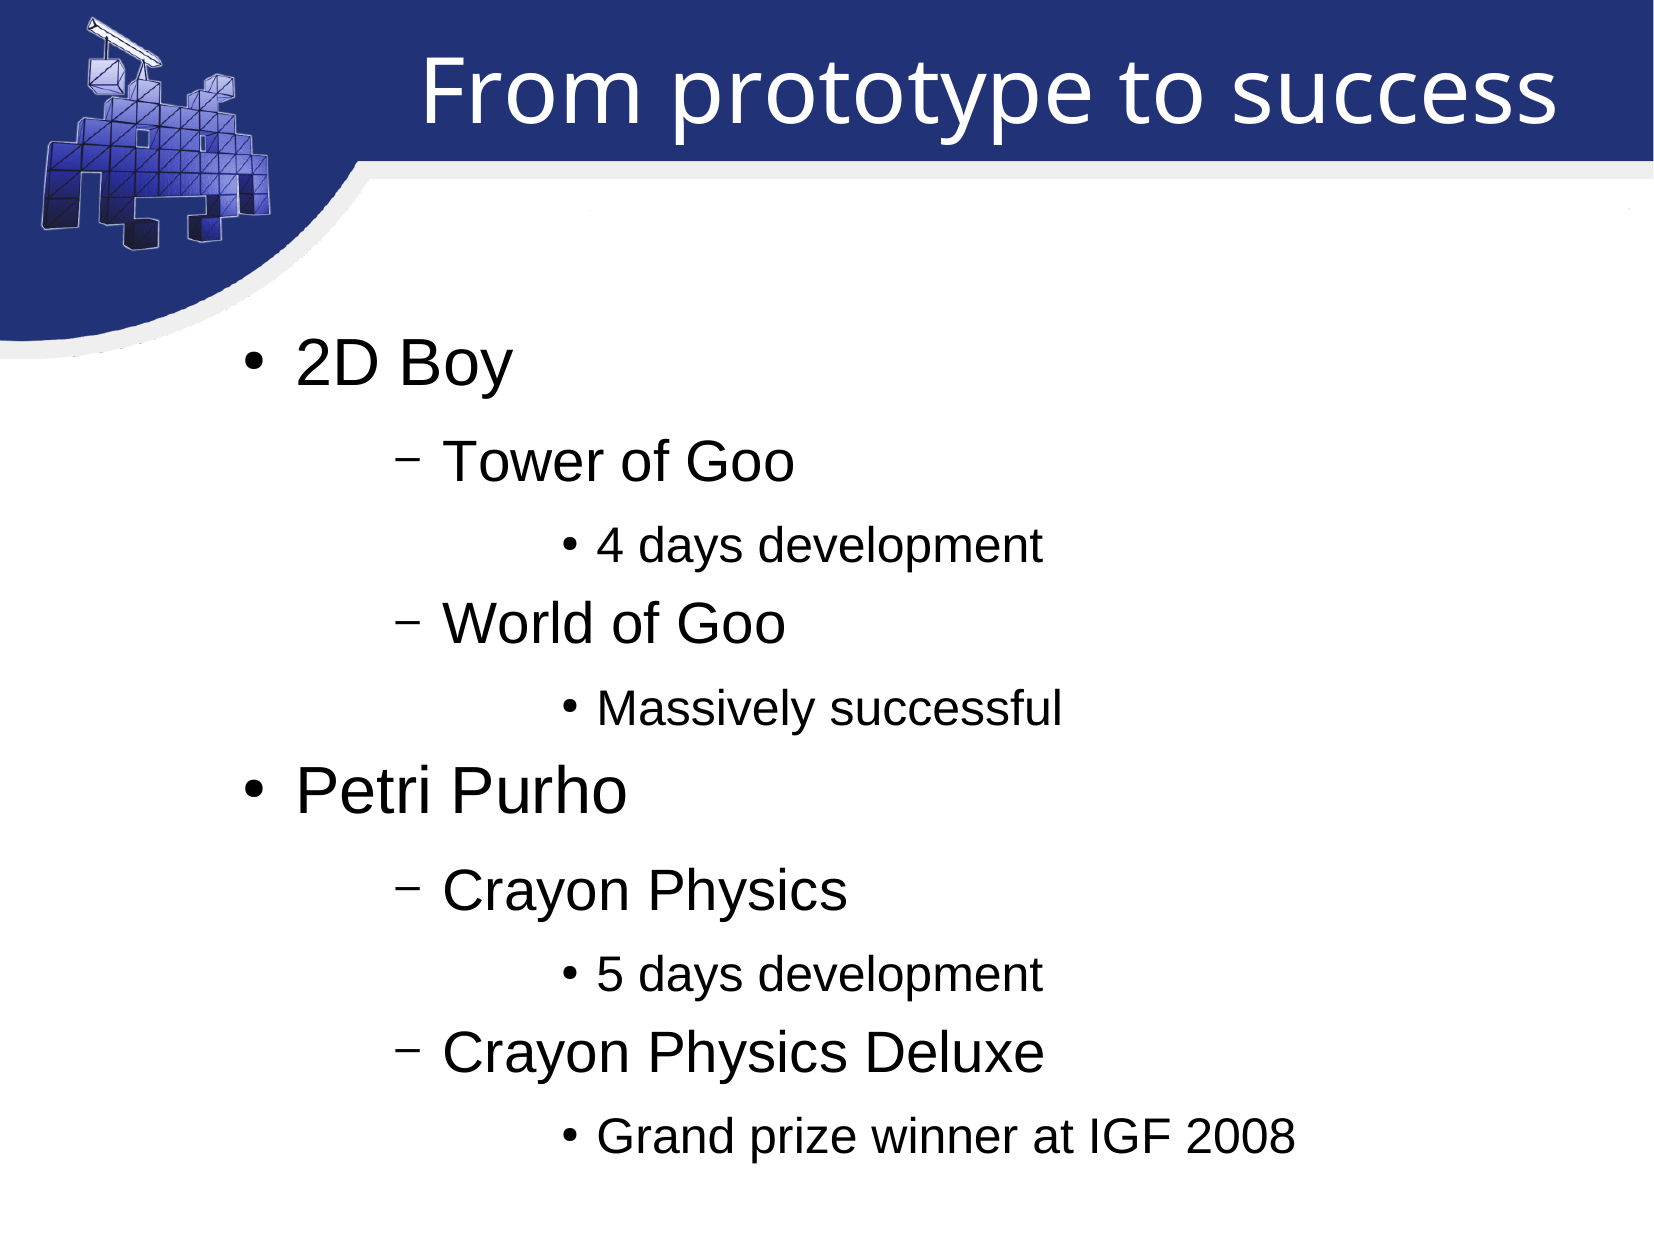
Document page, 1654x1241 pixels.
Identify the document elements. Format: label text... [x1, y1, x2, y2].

list 2D Boy Tower of Goo 4 days development World of Goo Massively successful Petri Purho Crayon Physics 5 days development Crayon Physics Deluxe Grand prize winner at IGF 2008 [206, 324, 1595, 1165]
picture [0, 0, 1654, 443]
title From prototype to success [354, 35, 1625, 142]
